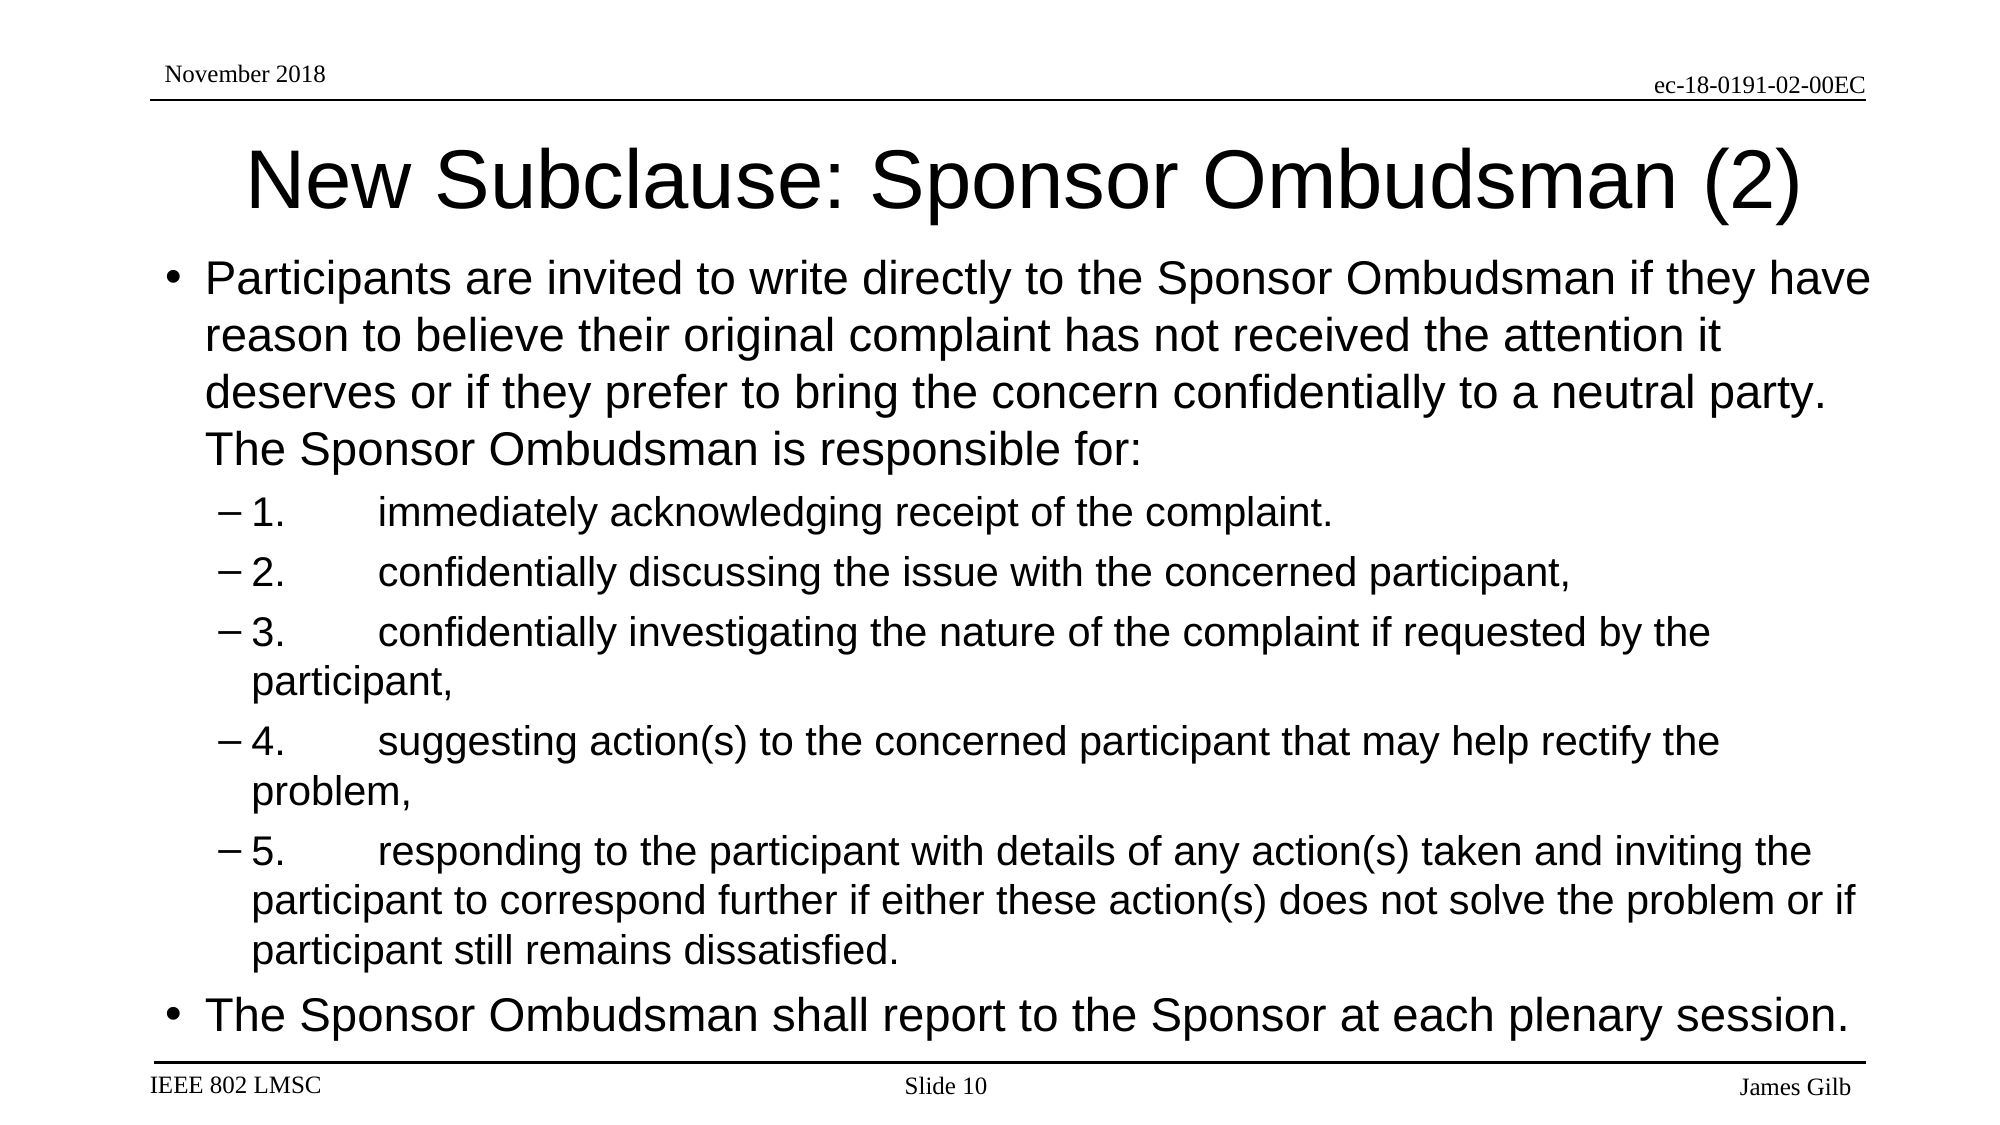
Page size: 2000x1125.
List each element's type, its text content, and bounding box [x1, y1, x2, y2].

title New Subclause: Sponsor Ombudsman (2) [149, 112, 1900, 238]
list Participants are invited to write directly to the Sponsor Ombudsman if they have reason to believe their original complaint has not received the attention it deserves or if they prefer to bring the concern confidentially to a neutral party. The Sponsor Ombudsman is responsible for: 1. immediately acknowledging receipt of the complaint. 2. confidentially discussing the issue with the concerned participant, 3. confidentially investigating the nature of the complaint if requested by the participant, 4. suggesting action(s) to the concerned participant that may help rectify the problem, 5. responding to the participant with details of any action(s) taken and inviting the participant to correspond further if either these action(s) does not solve the problem or if participant still remains dissatisfied. The Sponsor Ombudsman shall report to the Sponsor at each plenary session. [149, 239, 1900, 1051]
